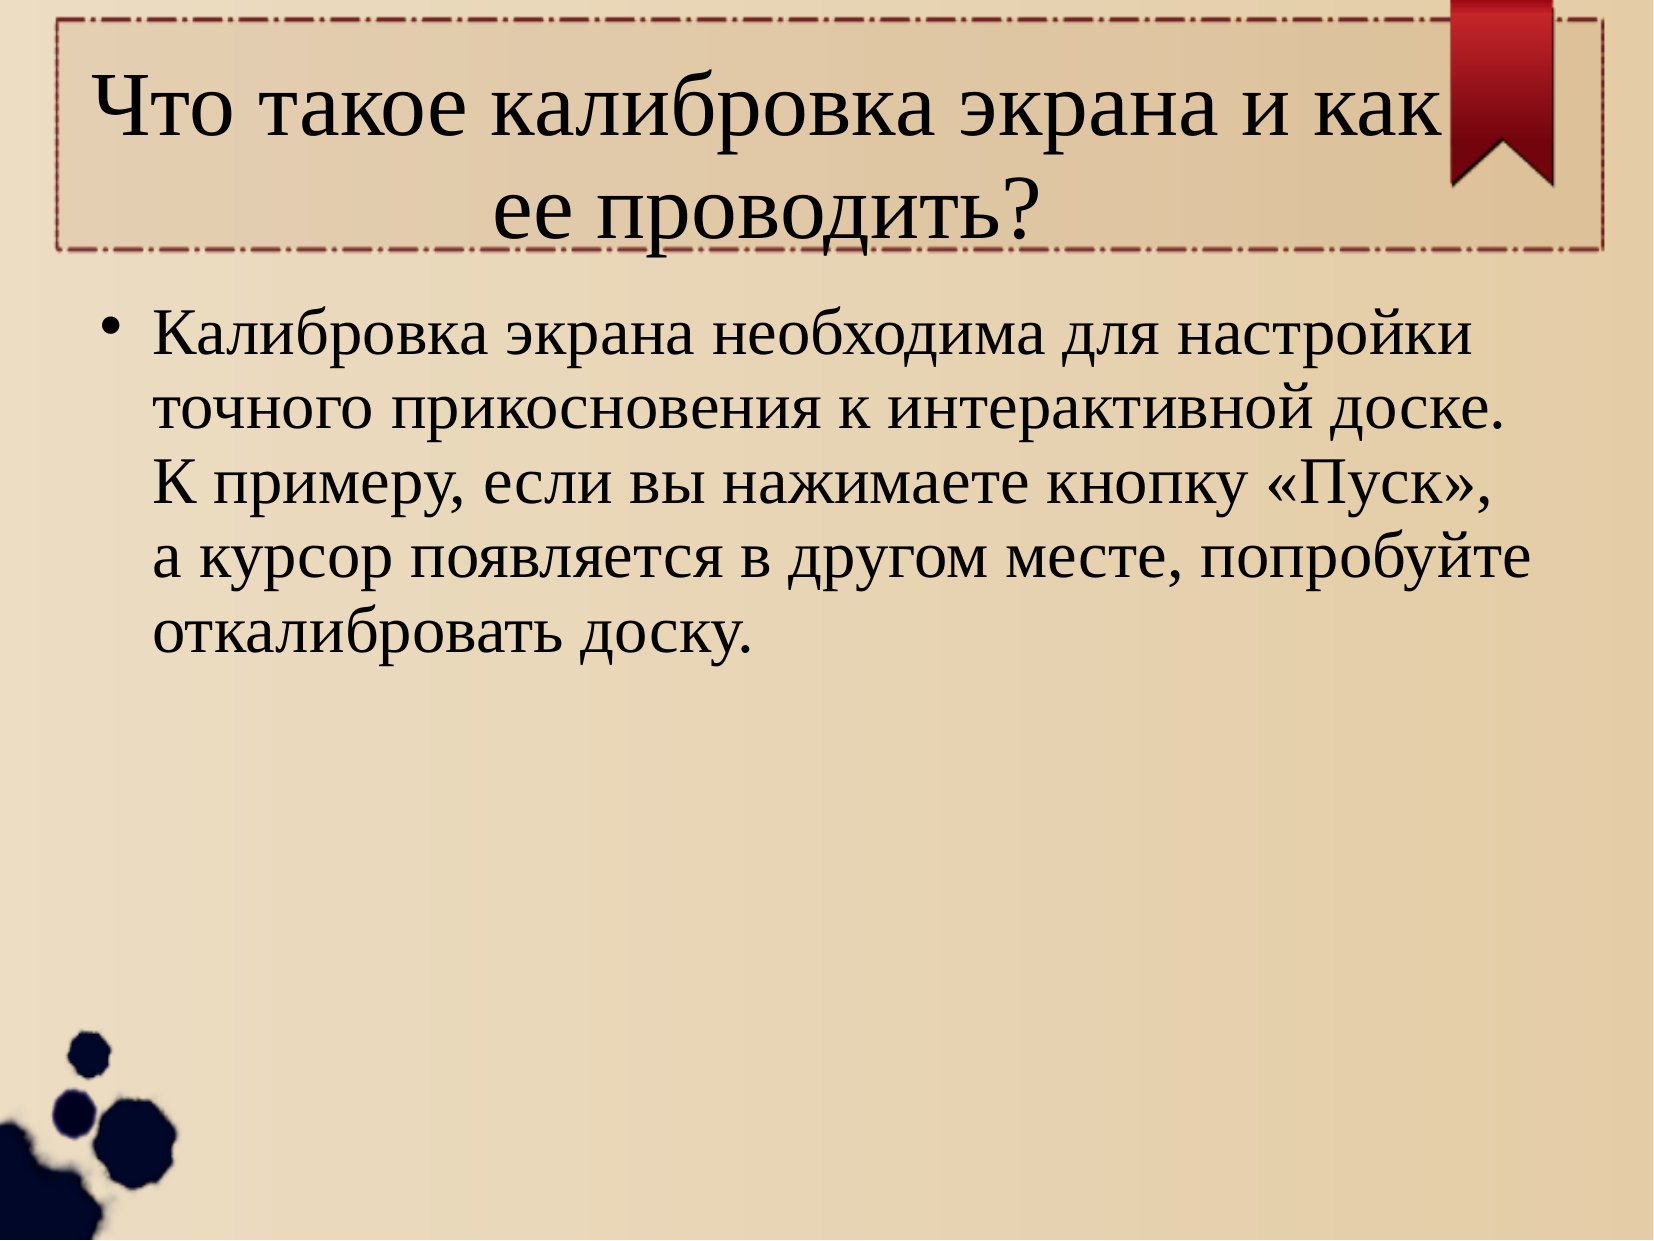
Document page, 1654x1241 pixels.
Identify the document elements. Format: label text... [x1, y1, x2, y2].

picture [0, 0, 1654, 1240]
title Что такое калибровка экрана и как ее проводить? [82, 47, 1453, 259]
list Калибровка экрана необходима для настройки точного прикосновения к интерактивной доске. К примеру, если вы нажимаете кнопку «Пуск», а курсор появляется в другом месте, попробуйте откалибровать доску. [82, 290, 1538, 1010]
